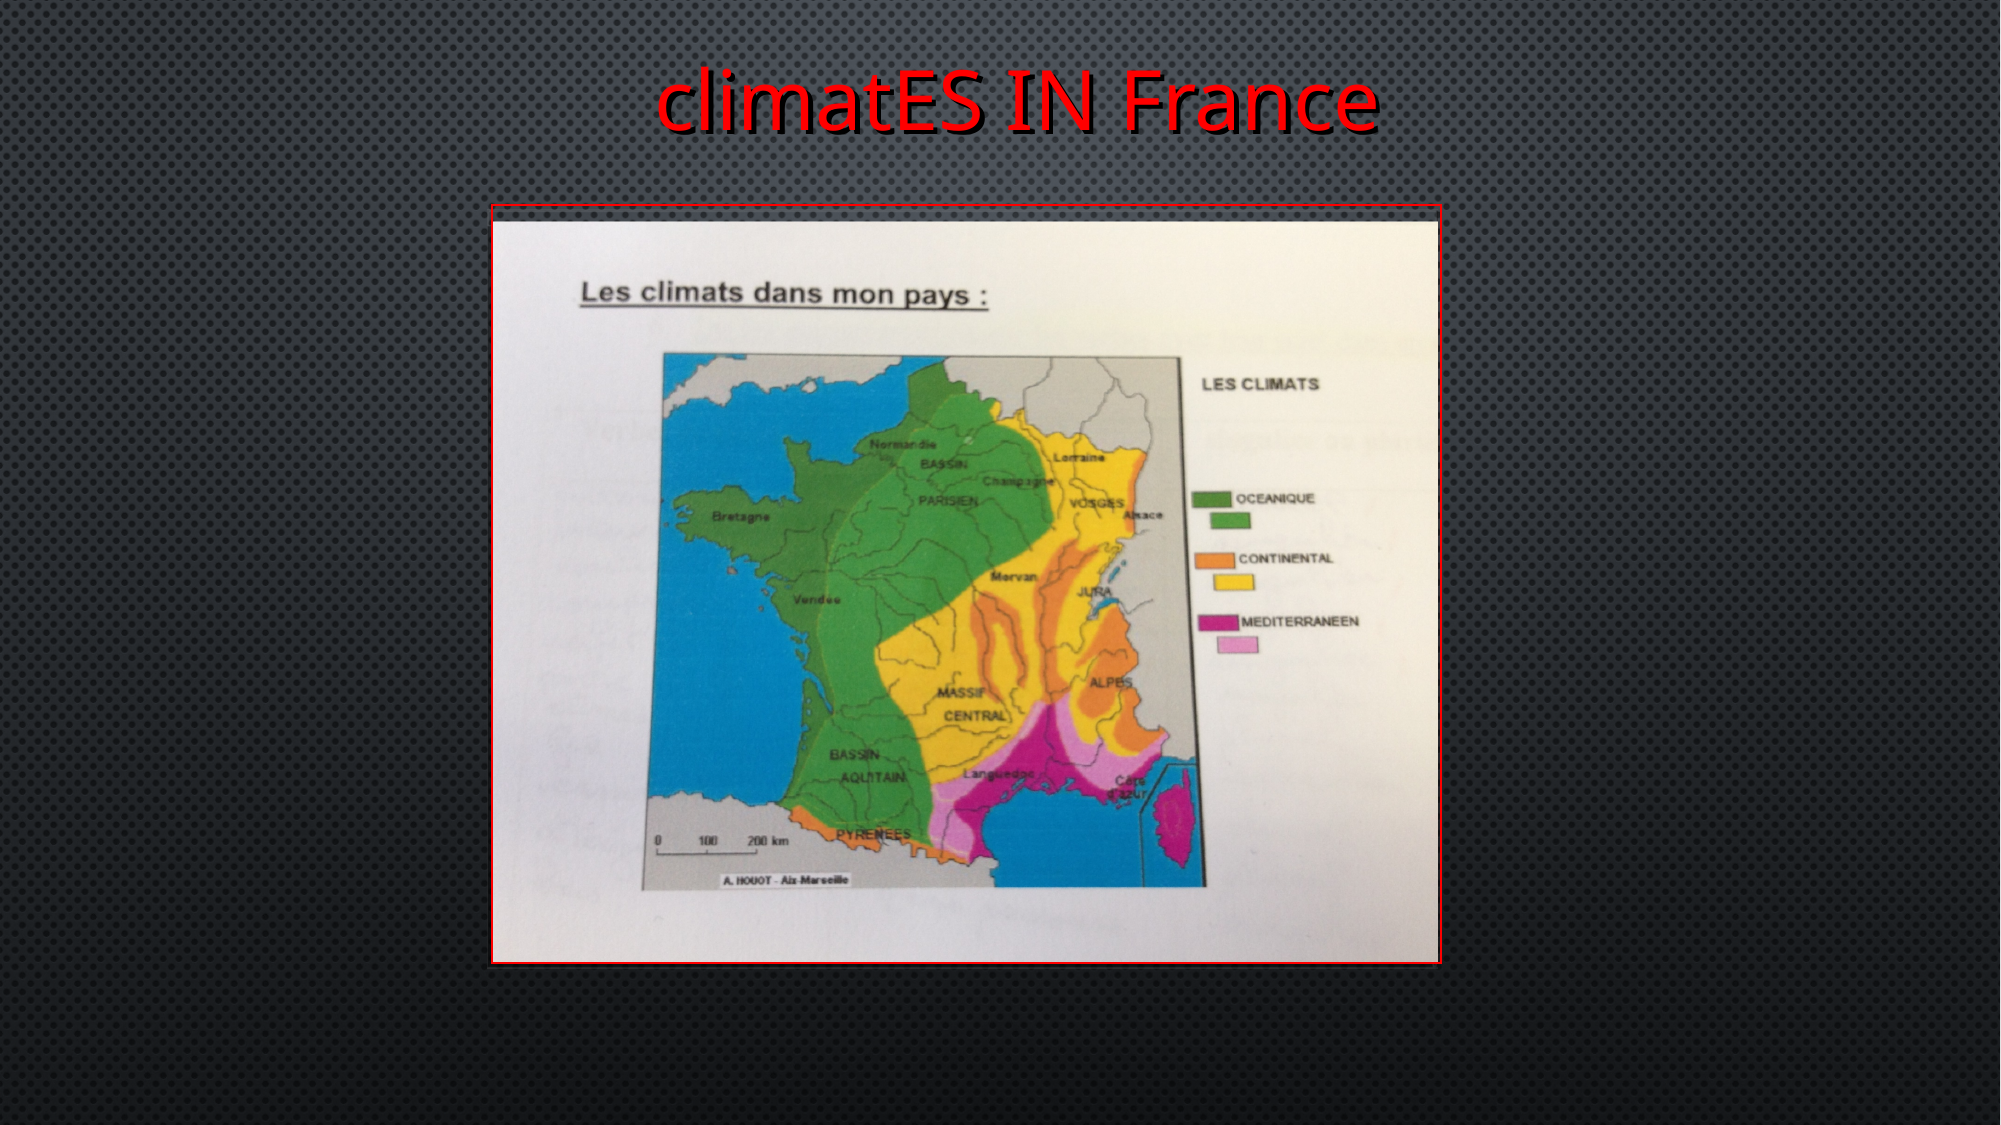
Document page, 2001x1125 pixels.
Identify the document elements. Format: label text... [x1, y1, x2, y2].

title climatES IN France [360, 33, 1654, 155]
picture [0, 0, 2001, 1125]
